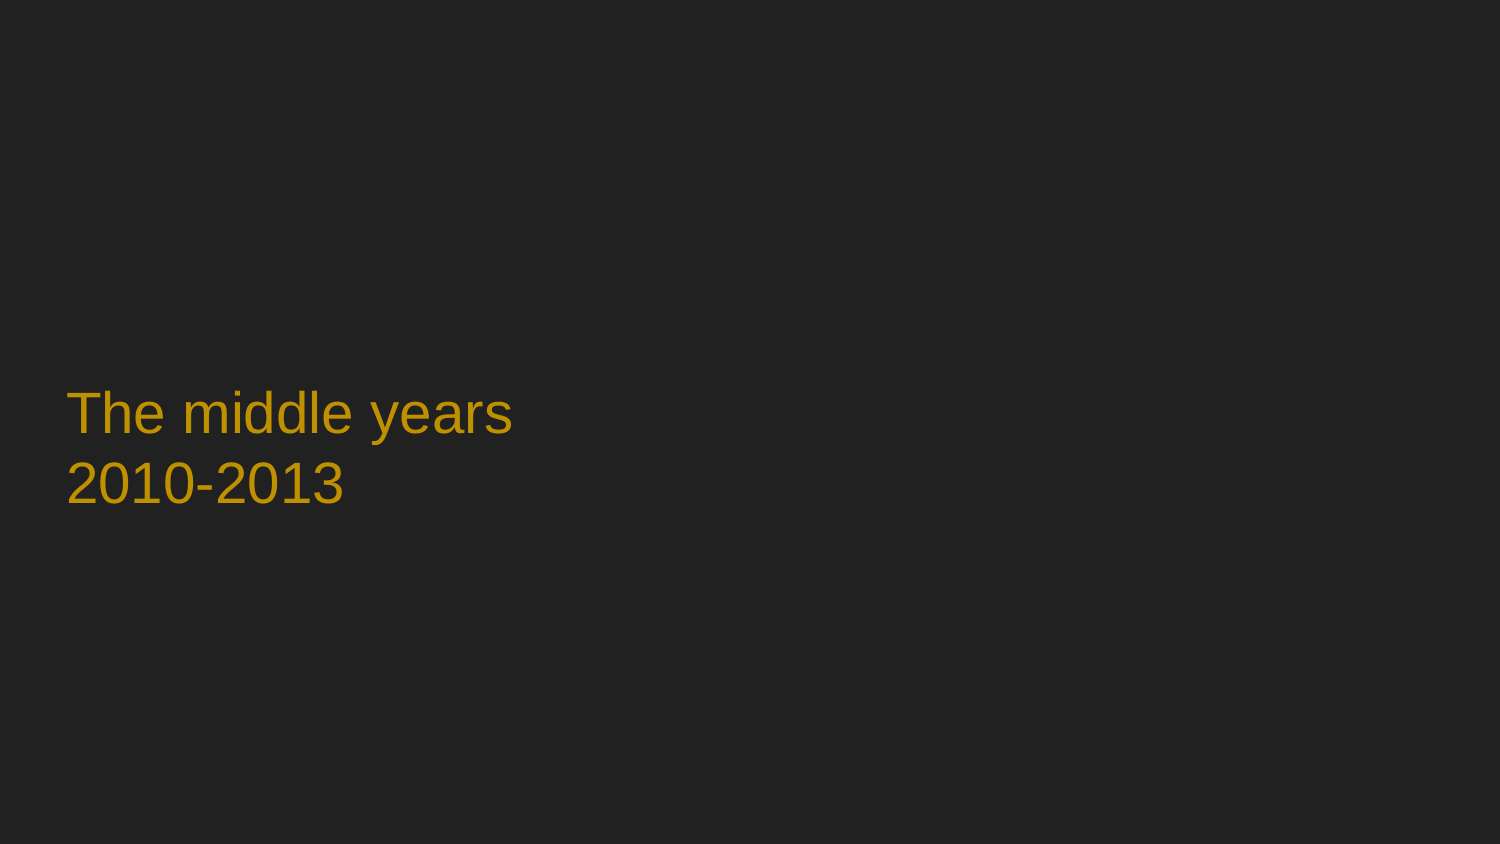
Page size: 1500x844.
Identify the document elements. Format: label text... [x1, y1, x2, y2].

title The middle years 2010-2013 [51, 360, 1449, 455]
